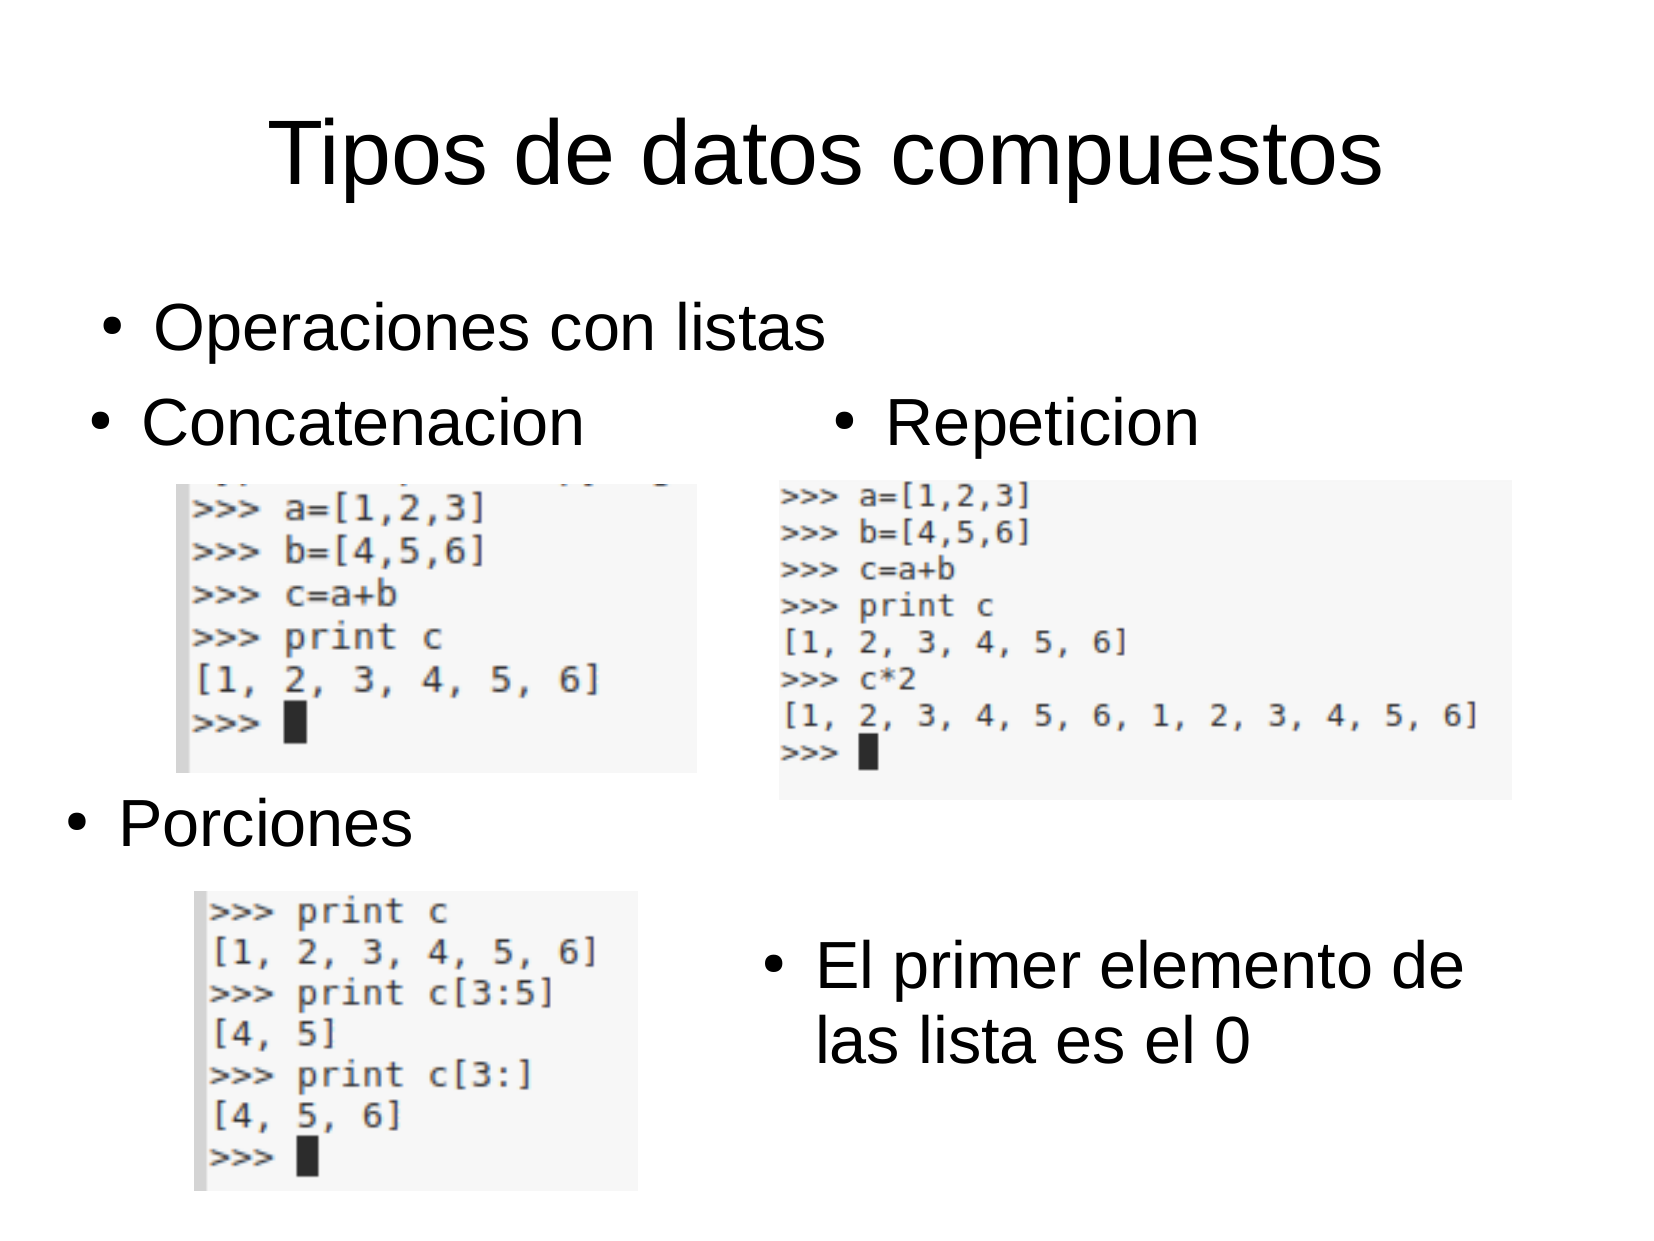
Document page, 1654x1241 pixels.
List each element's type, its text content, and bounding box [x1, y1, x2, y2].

picture [194, 891, 638, 1191]
list Operaciones con listas [82, 290, 875, 378]
list Repeticion [814, 384, 1607, 473]
list Concatenacion [70, 384, 814, 473]
picture [176, 484, 697, 774]
title Tipos de datos compuestos [82, 49, 1571, 257]
picture [779, 480, 1512, 800]
list El primer elemento de las lista es el 0 [744, 927, 1536, 1016]
list Porciones [47, 786, 839, 875]
